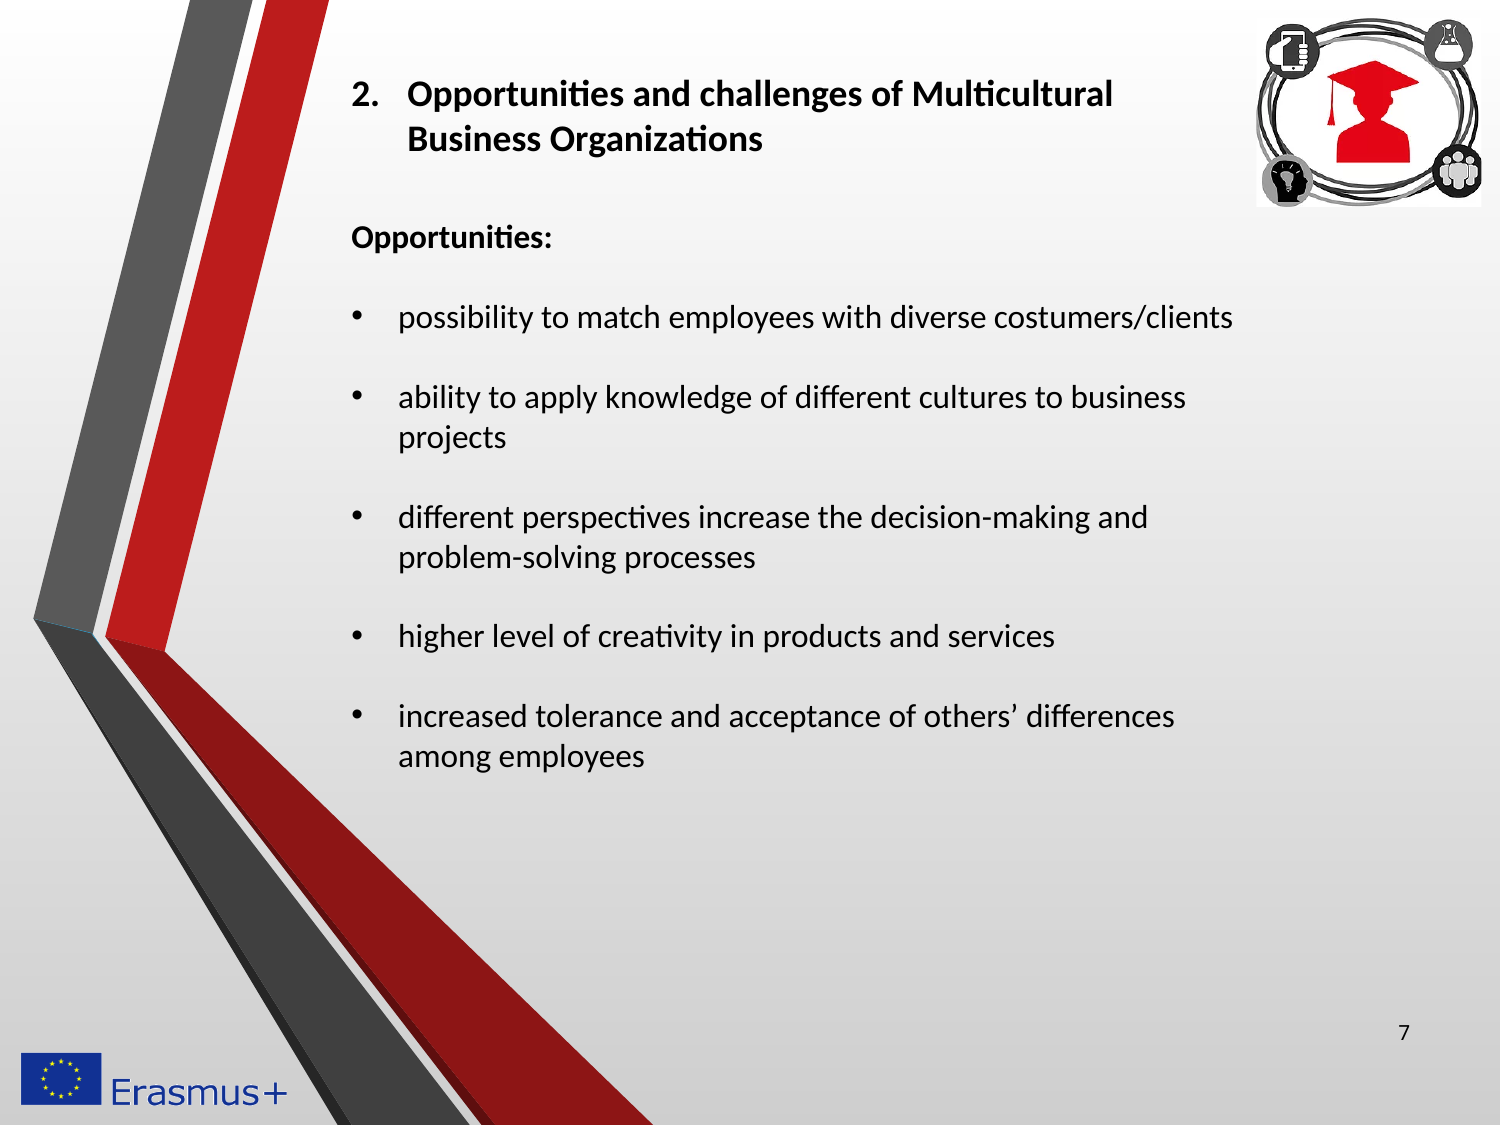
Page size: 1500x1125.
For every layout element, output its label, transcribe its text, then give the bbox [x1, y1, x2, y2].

text_box Opportunities and challenges of Multicultural Business Organizations [336, 61, 1247, 167]
slide_number <numer> [1357, 1003, 1425, 1064]
picture [1256, 18, 1482, 207]
text_box Opportunities: possibility to match employees with diverse costumers/clients ability to apply knowledge of different cultures to business projects different perspectives increase the decision-making and problem-solving processes higher level of creativity in products and services increased tolerance and acceptance of others’ differences among employees [336, 208, 1258, 822]
picture [5, 1037, 302, 1120]
chart [1257, 19, 1483, 209]
